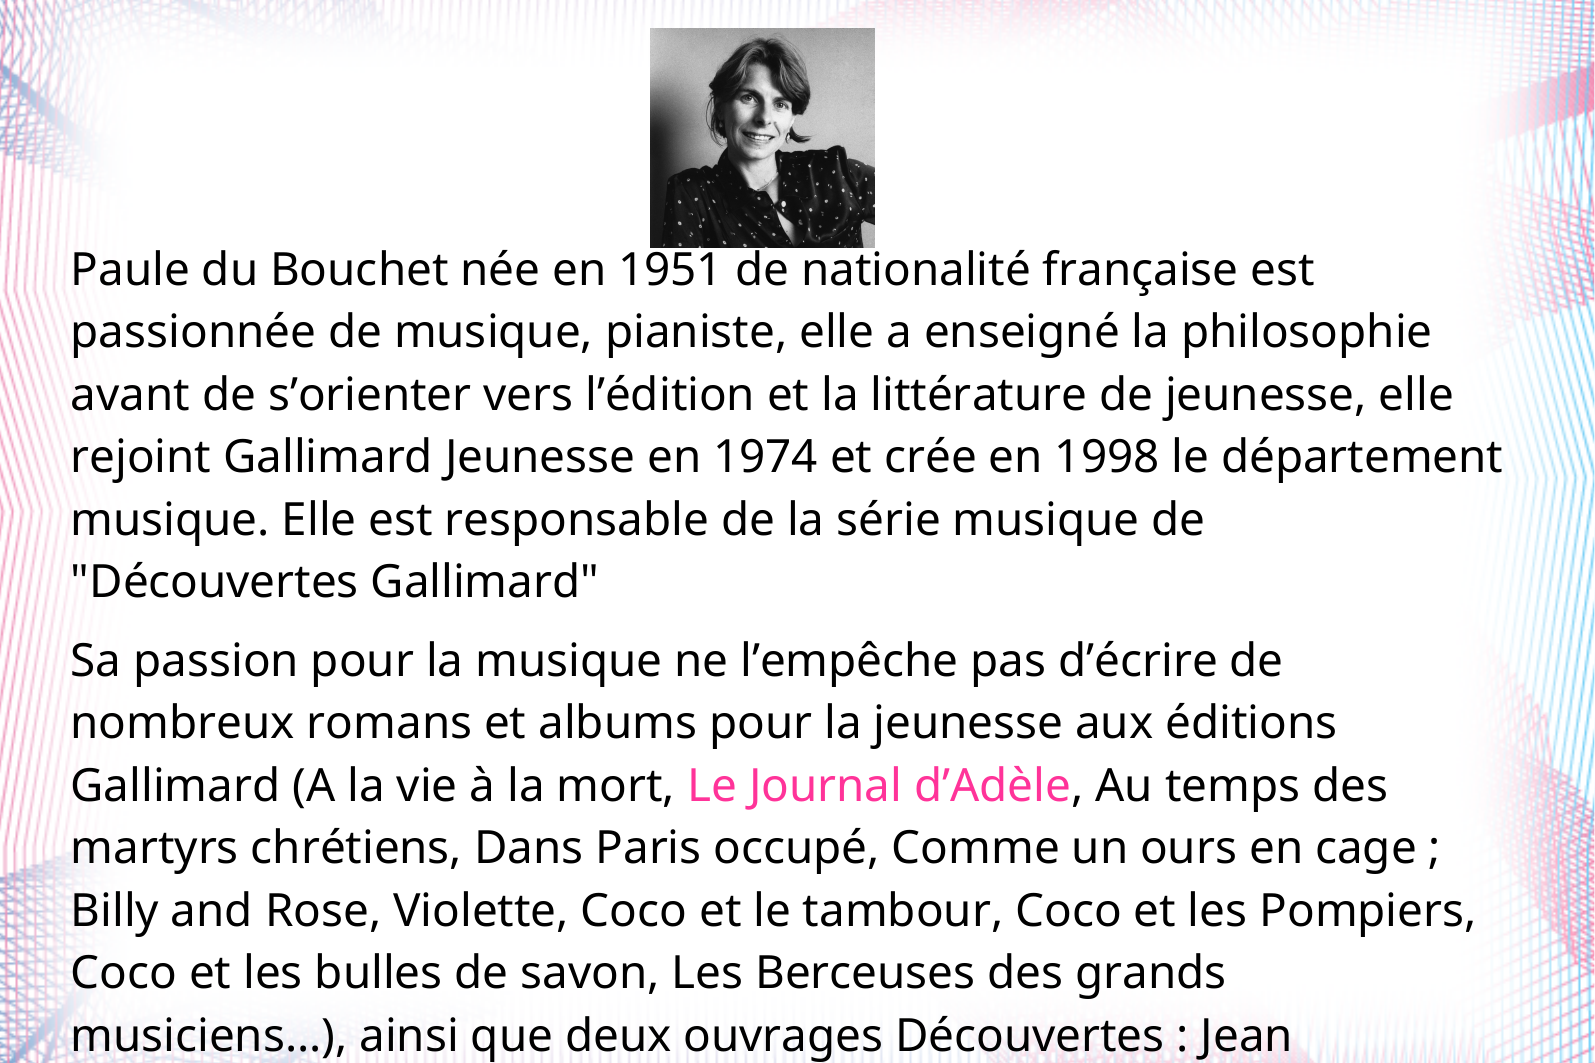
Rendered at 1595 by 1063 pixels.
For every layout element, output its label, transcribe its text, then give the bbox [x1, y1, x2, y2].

picture [0, 0, 1595, 1063]
list Paule du Bouchet née en 1951 de nationalité française est passionnée de musique, pianiste, elle a enseigné la philosophie avant de s’orienter vers l’édition et la littérature de jeunesse, elle rejoint Gallimard Jeunesse en 1974 et crée en 1998 le département musique. Elle est responsable de la série musique de "Découvertes Gallimard" Sa passion pour la musique ne l’empêche pas d’écrire de nombreux romans et albums pour la jeunesse aux éditions Gallimard (A la vie à la mort, Le Journal d’Adèle, Au temps des martyrs chrétiens, Dans Paris occupé, Comme un ours en cage ; Billy and Rose, Violette, Coco et le tambour, Coco et les Pompiers, Coco et les bulles de savon, Les Berceuses des grands musiciens…), ainsi que deux ouvrages Découvertes : Jean Sébastien Bach et Franz Schubert. [70, 236, 1506, 1021]
